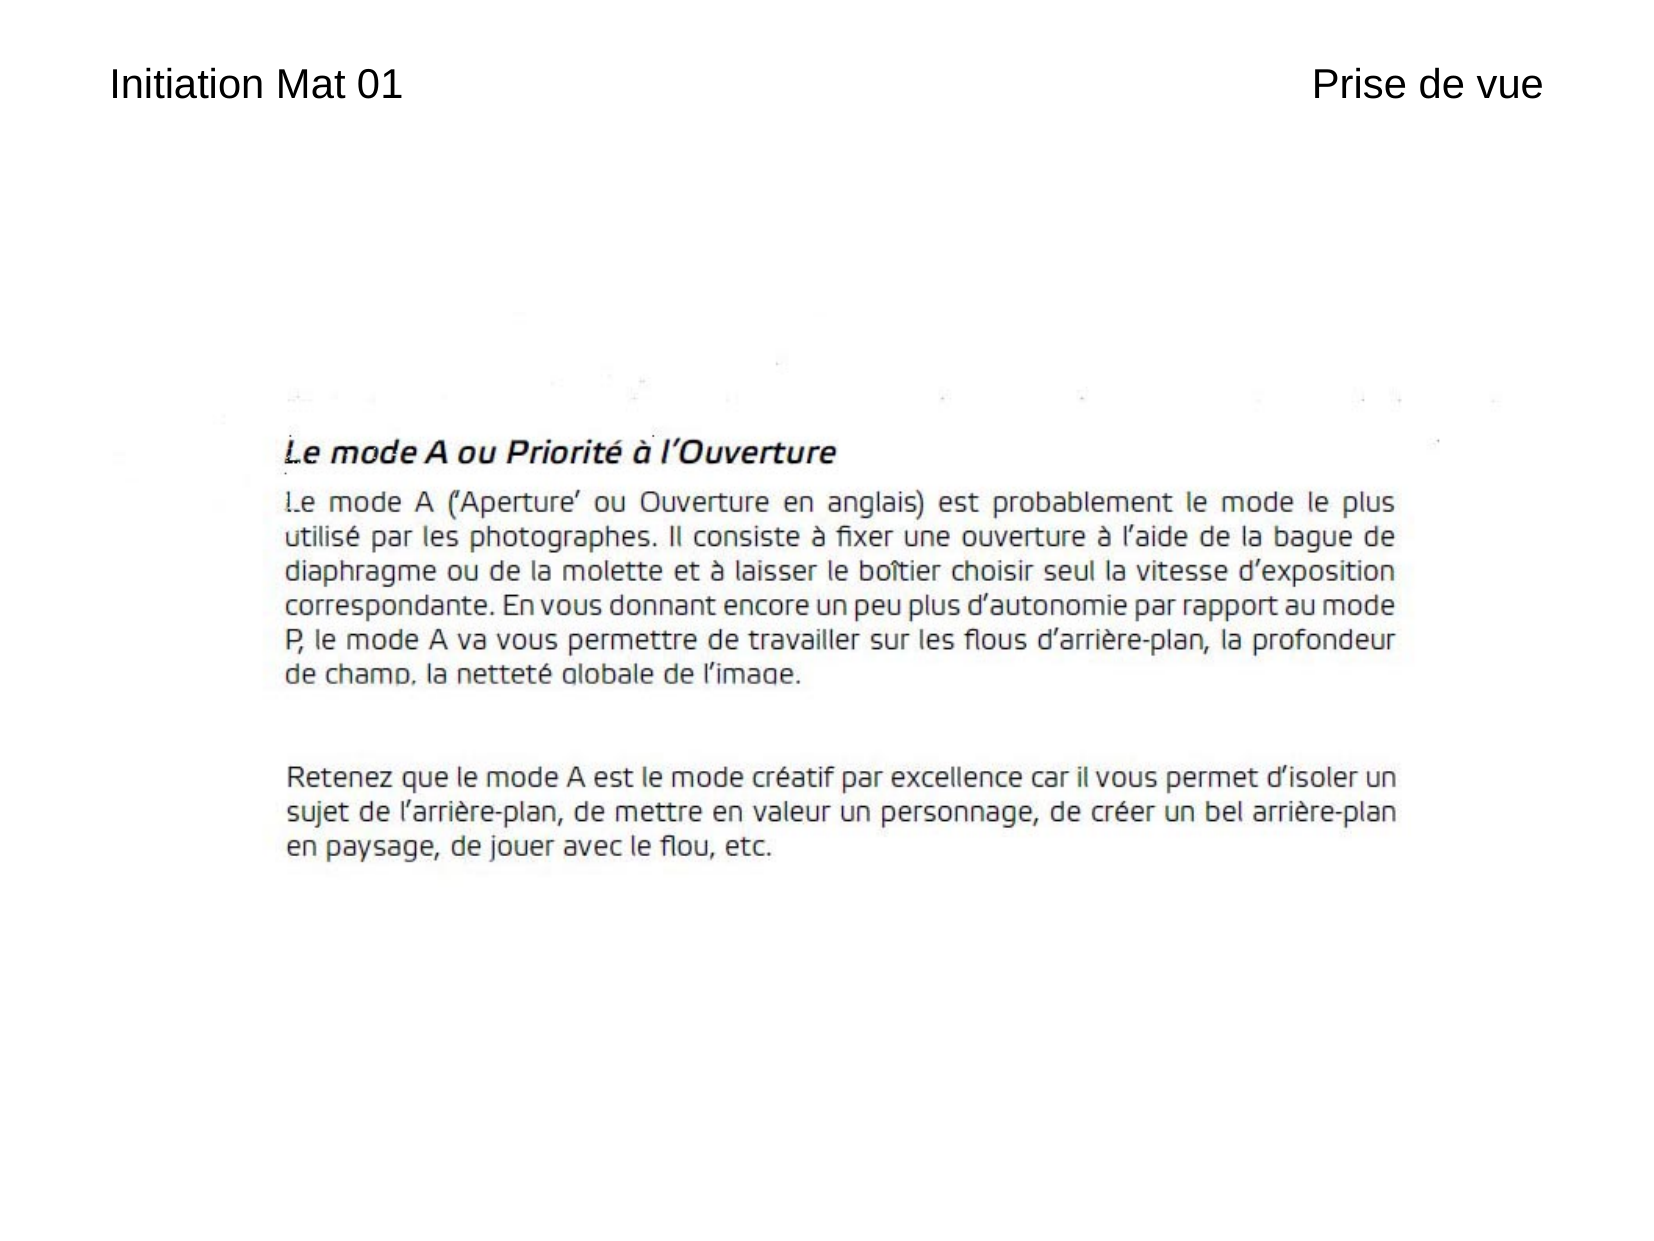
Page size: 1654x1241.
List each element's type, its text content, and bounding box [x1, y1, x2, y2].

title Initiation Mat 01 Prise de vue [82, 49, 1571, 119]
picture [63, 312, 1524, 967]
